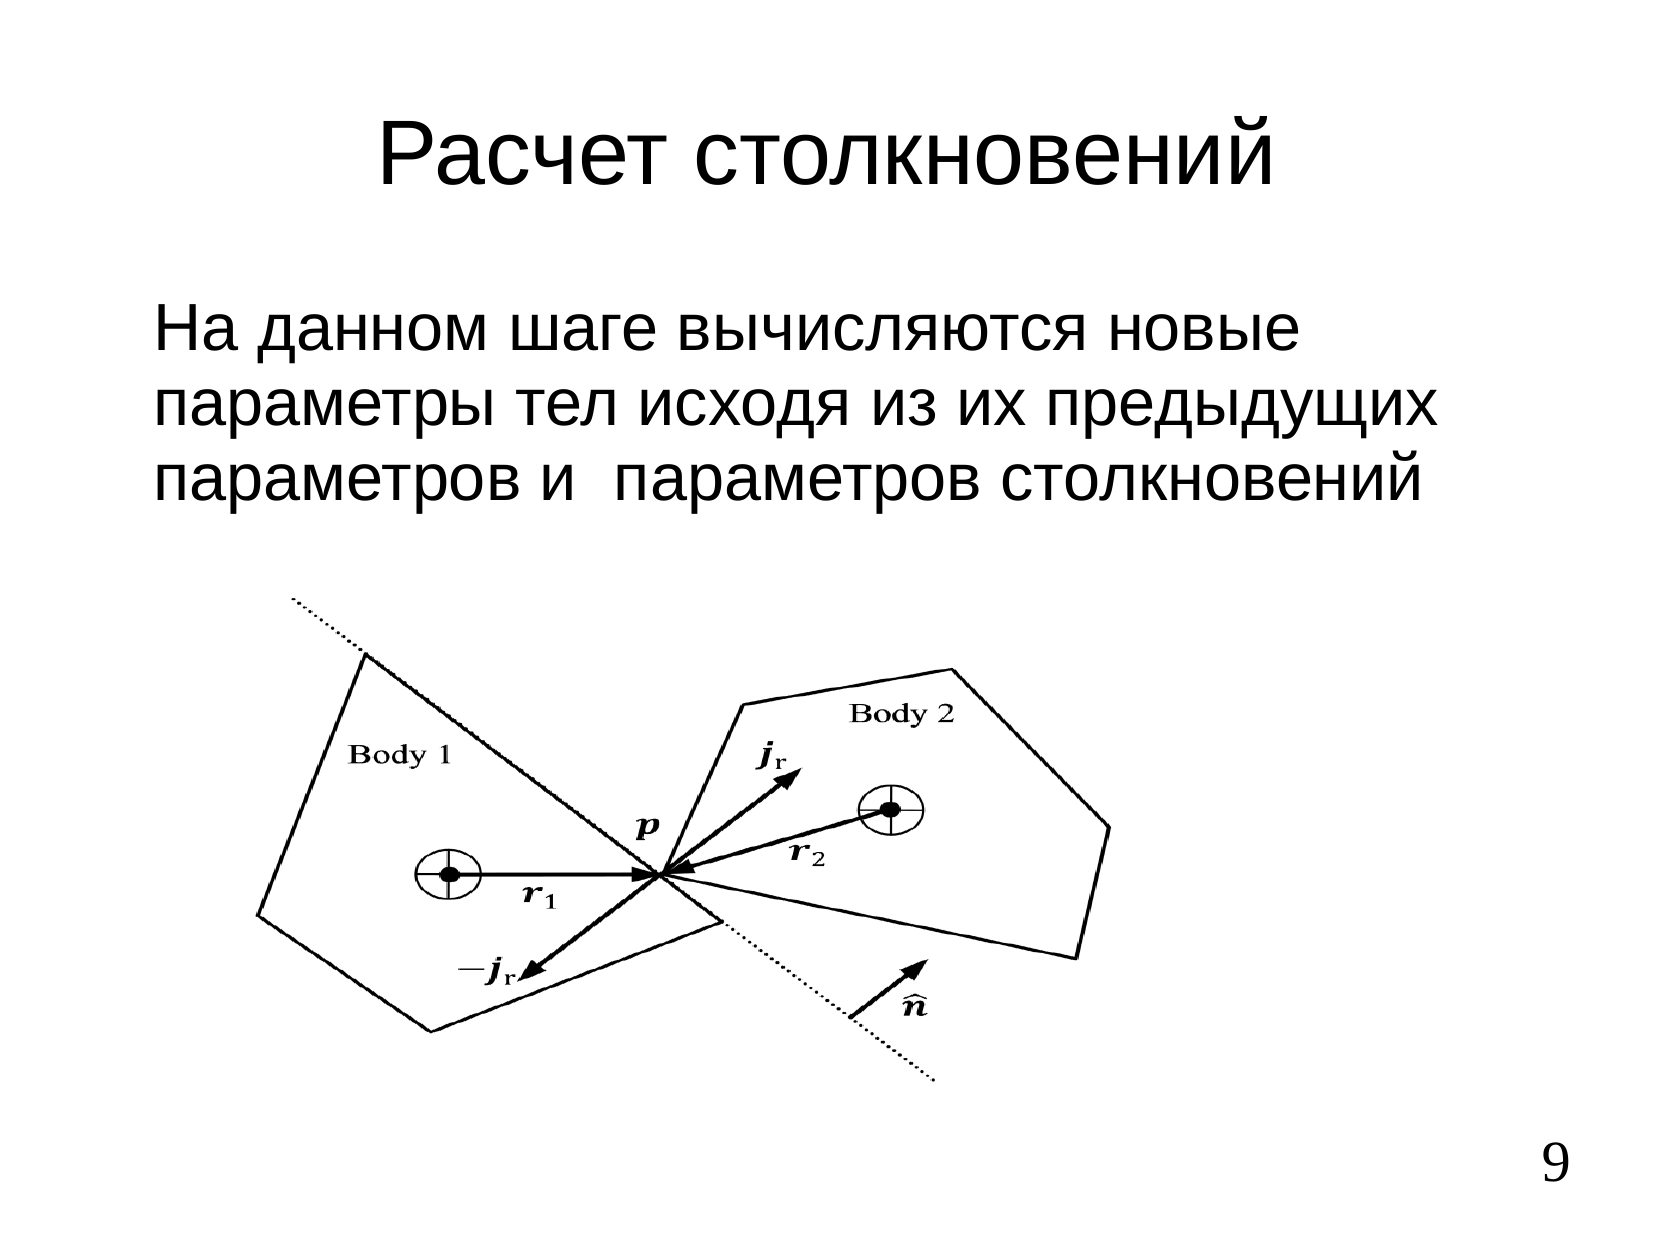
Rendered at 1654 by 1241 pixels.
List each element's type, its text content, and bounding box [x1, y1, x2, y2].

picture [202, 555, 1158, 1111]
title Расчет столкновений [82, 49, 1571, 257]
list На данном шаге вычисляются новые параметры тел исходя из их предыдущих параметров и параметров столкновений [82, 290, 1571, 603]
